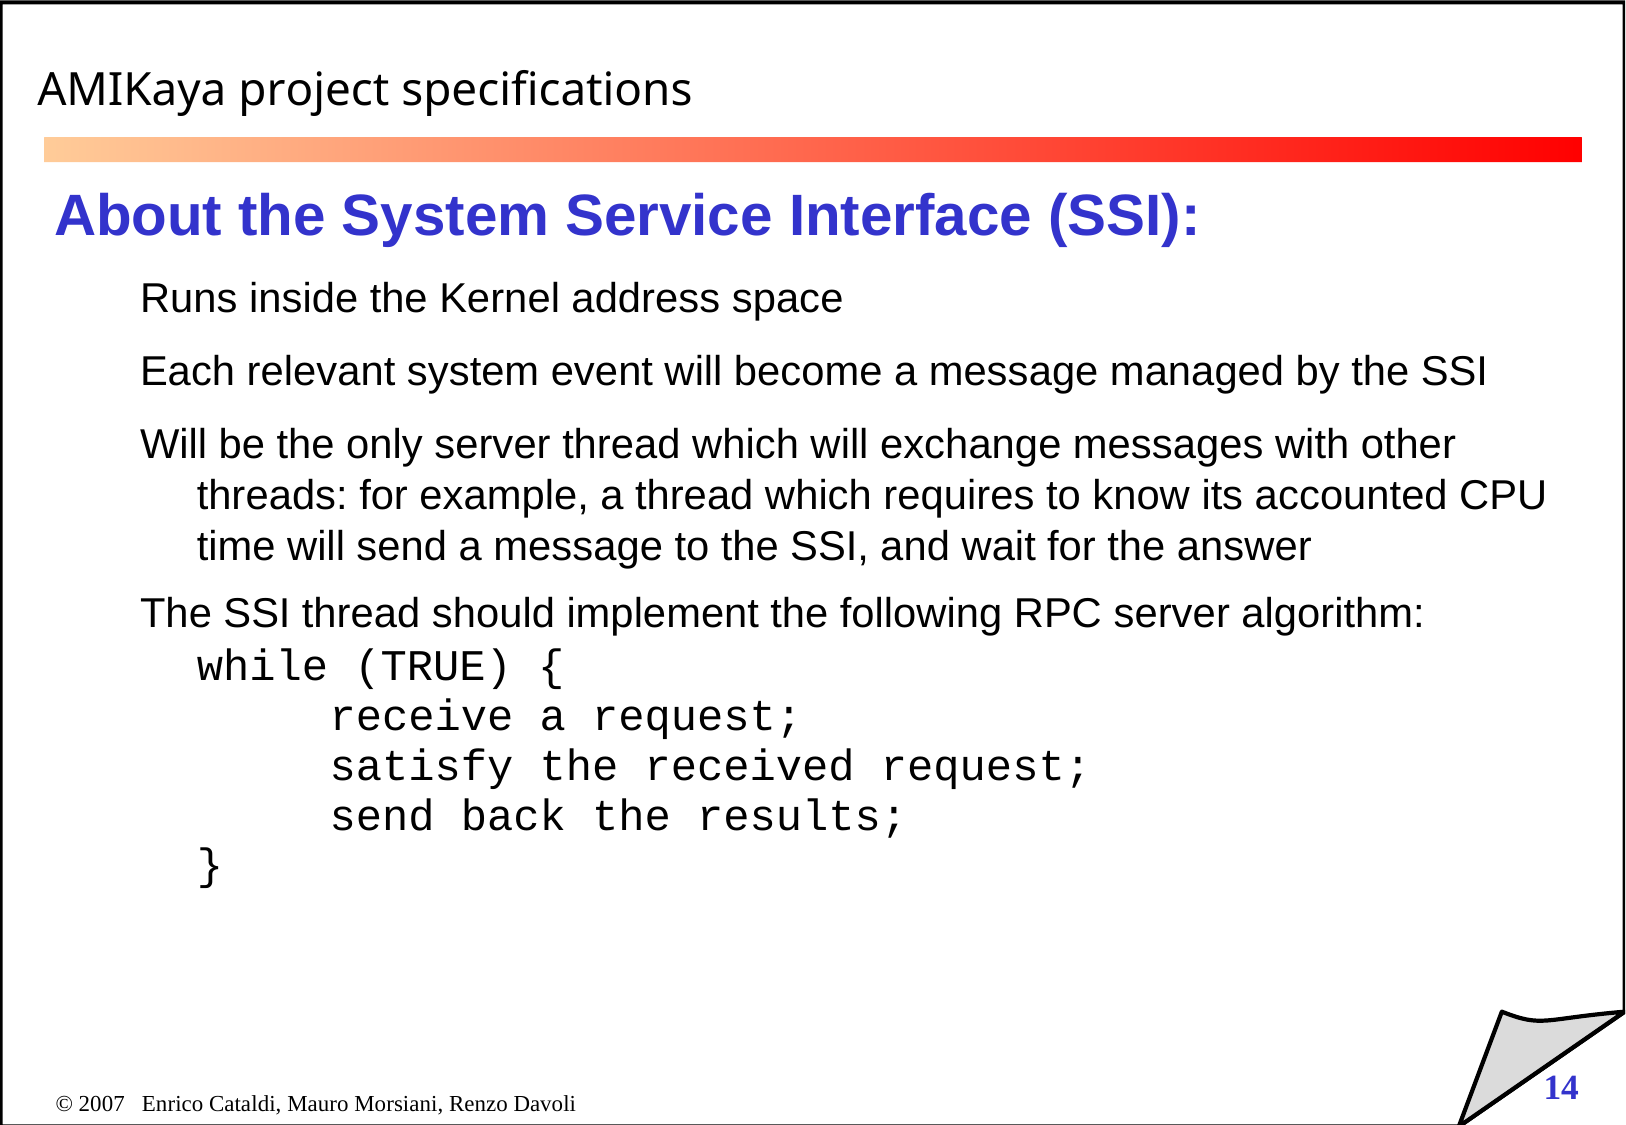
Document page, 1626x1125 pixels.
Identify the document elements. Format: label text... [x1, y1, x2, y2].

title AMIKaya project specifications [37, 44, 1587, 131]
list About the System Service Interface (SSI): Runs inside the Kernel address space Each relevant system event will become a message managed by the SSI Will be the only server thread which will exchange messages with other threads: for example, a thread which requires to know its accounted CPU time will send a message to the SSI, and wait for the answer The SSI thread should implement the following RPC server algorithm: while (TRUE) { receive a request; satisfy the received request; send back the results; } [54, 187, 1571, 1059]
